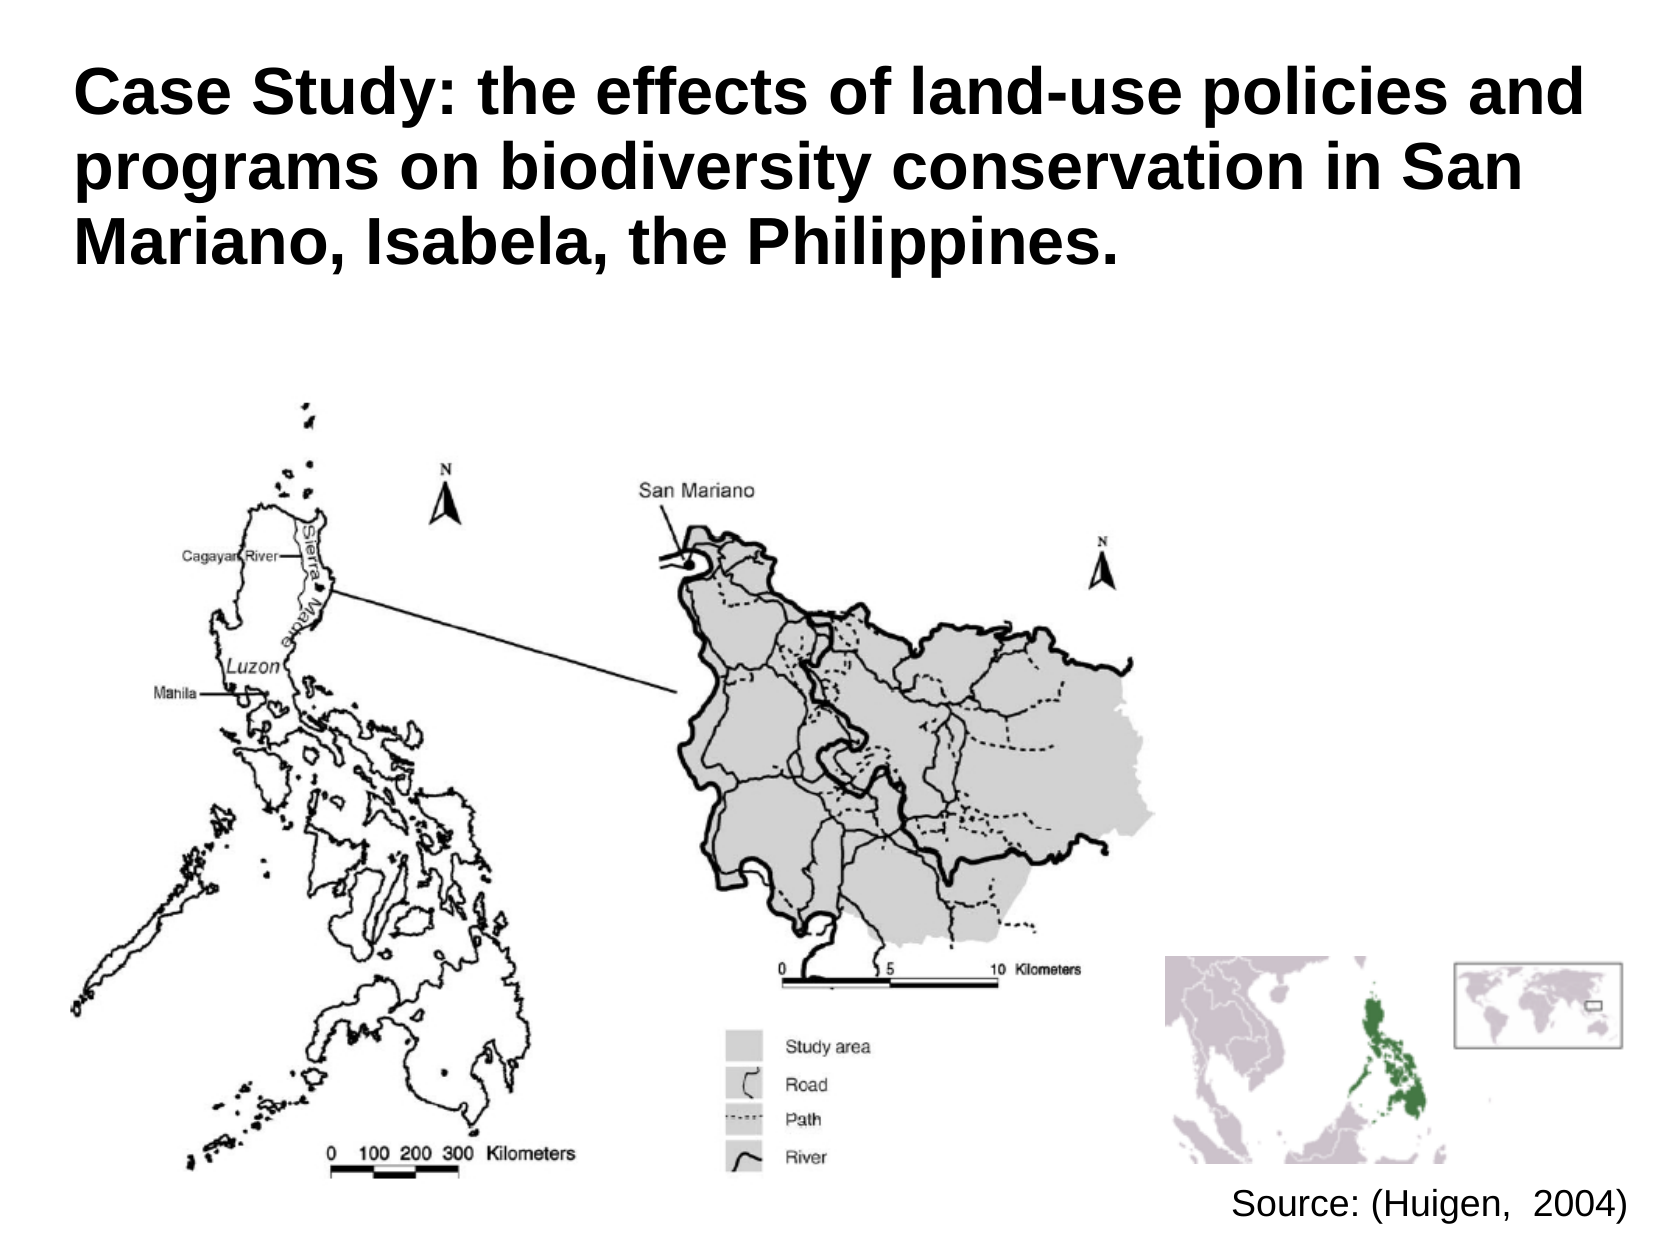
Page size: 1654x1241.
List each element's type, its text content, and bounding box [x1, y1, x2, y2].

text_box Case Study: the effects of land-use policies and programs on biodiversity conservation in San Mariano, Isabela, the Philippines. [59, 47, 1625, 365]
picture [41, 383, 1631, 1196]
text_box Source: (Huigen, 2004) [1216, 1175, 1654, 1241]
